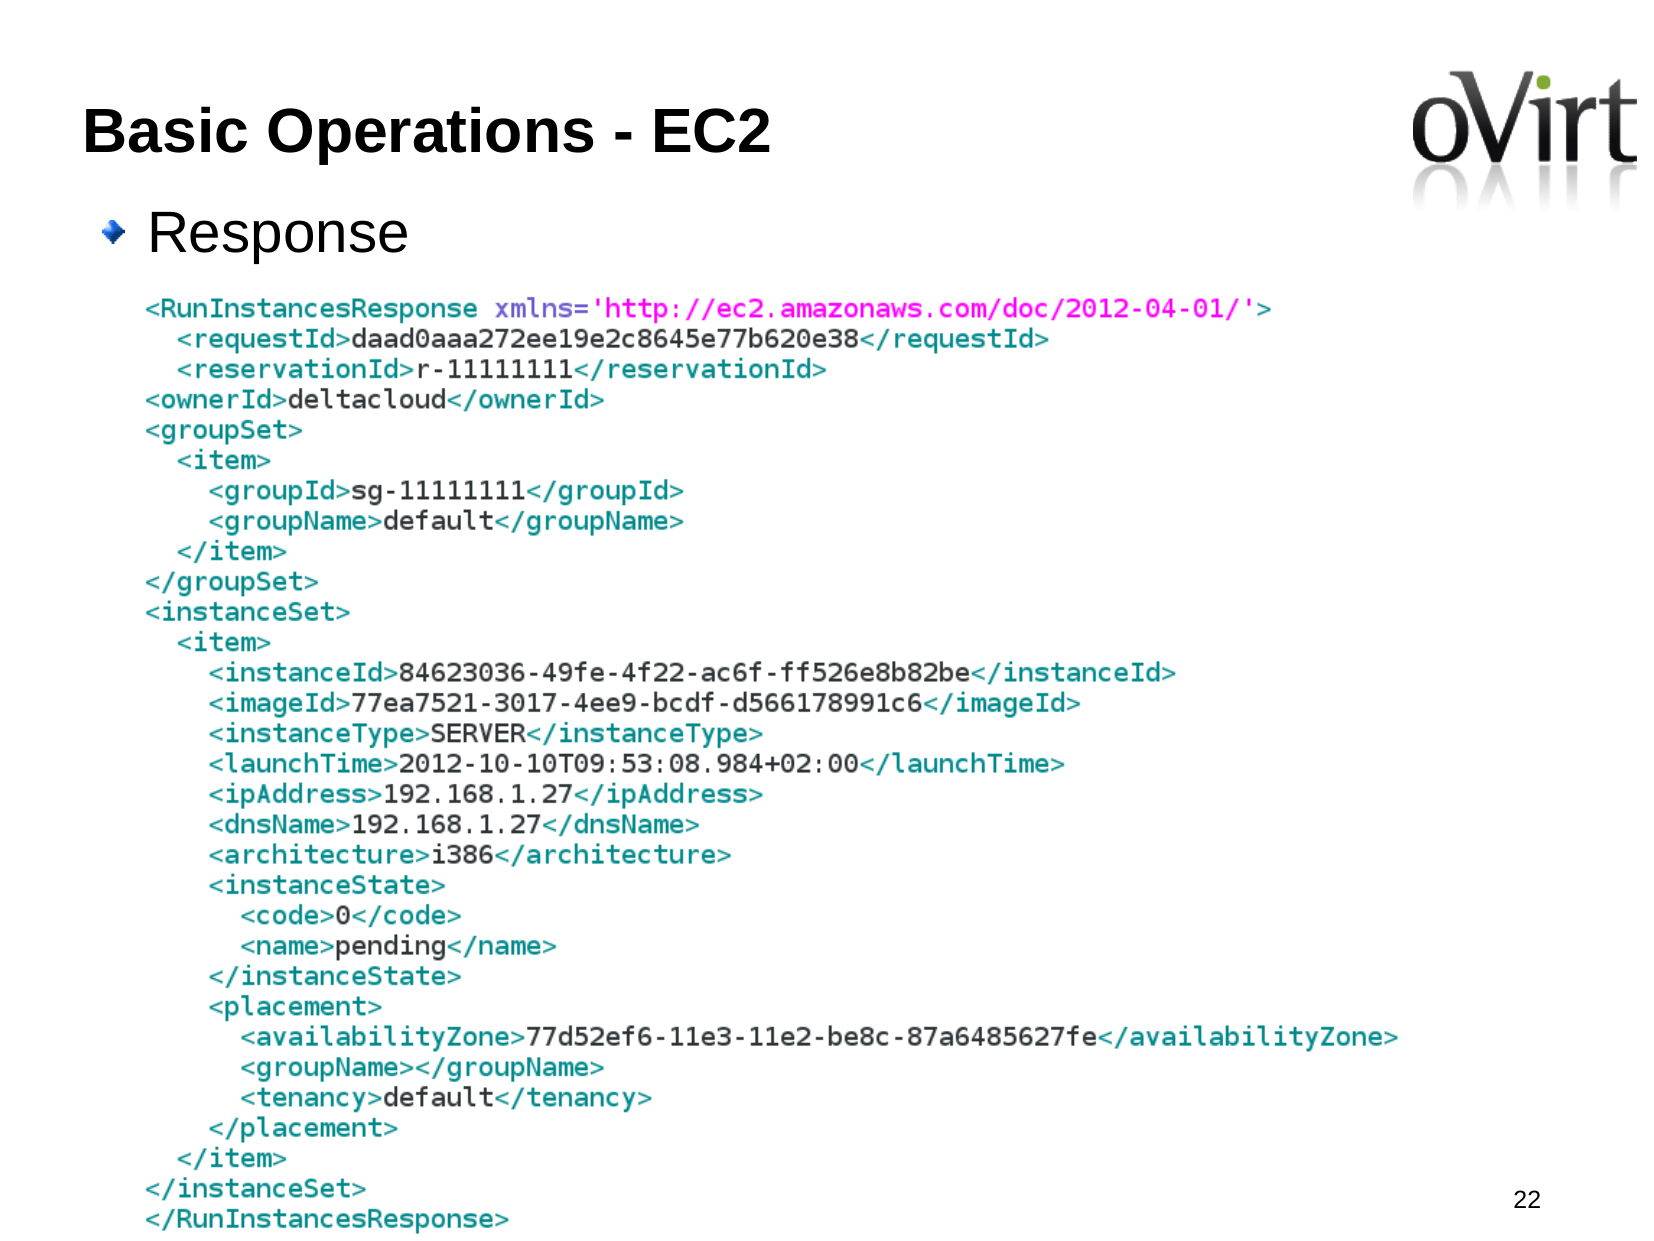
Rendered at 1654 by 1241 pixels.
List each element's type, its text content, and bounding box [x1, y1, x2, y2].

title Basic Operations - EC2 [82, 37, 1303, 226]
picture [1413, 63, 1637, 212]
list Response [87, 199, 1576, 993]
picture [142, 293, 1418, 1241]
